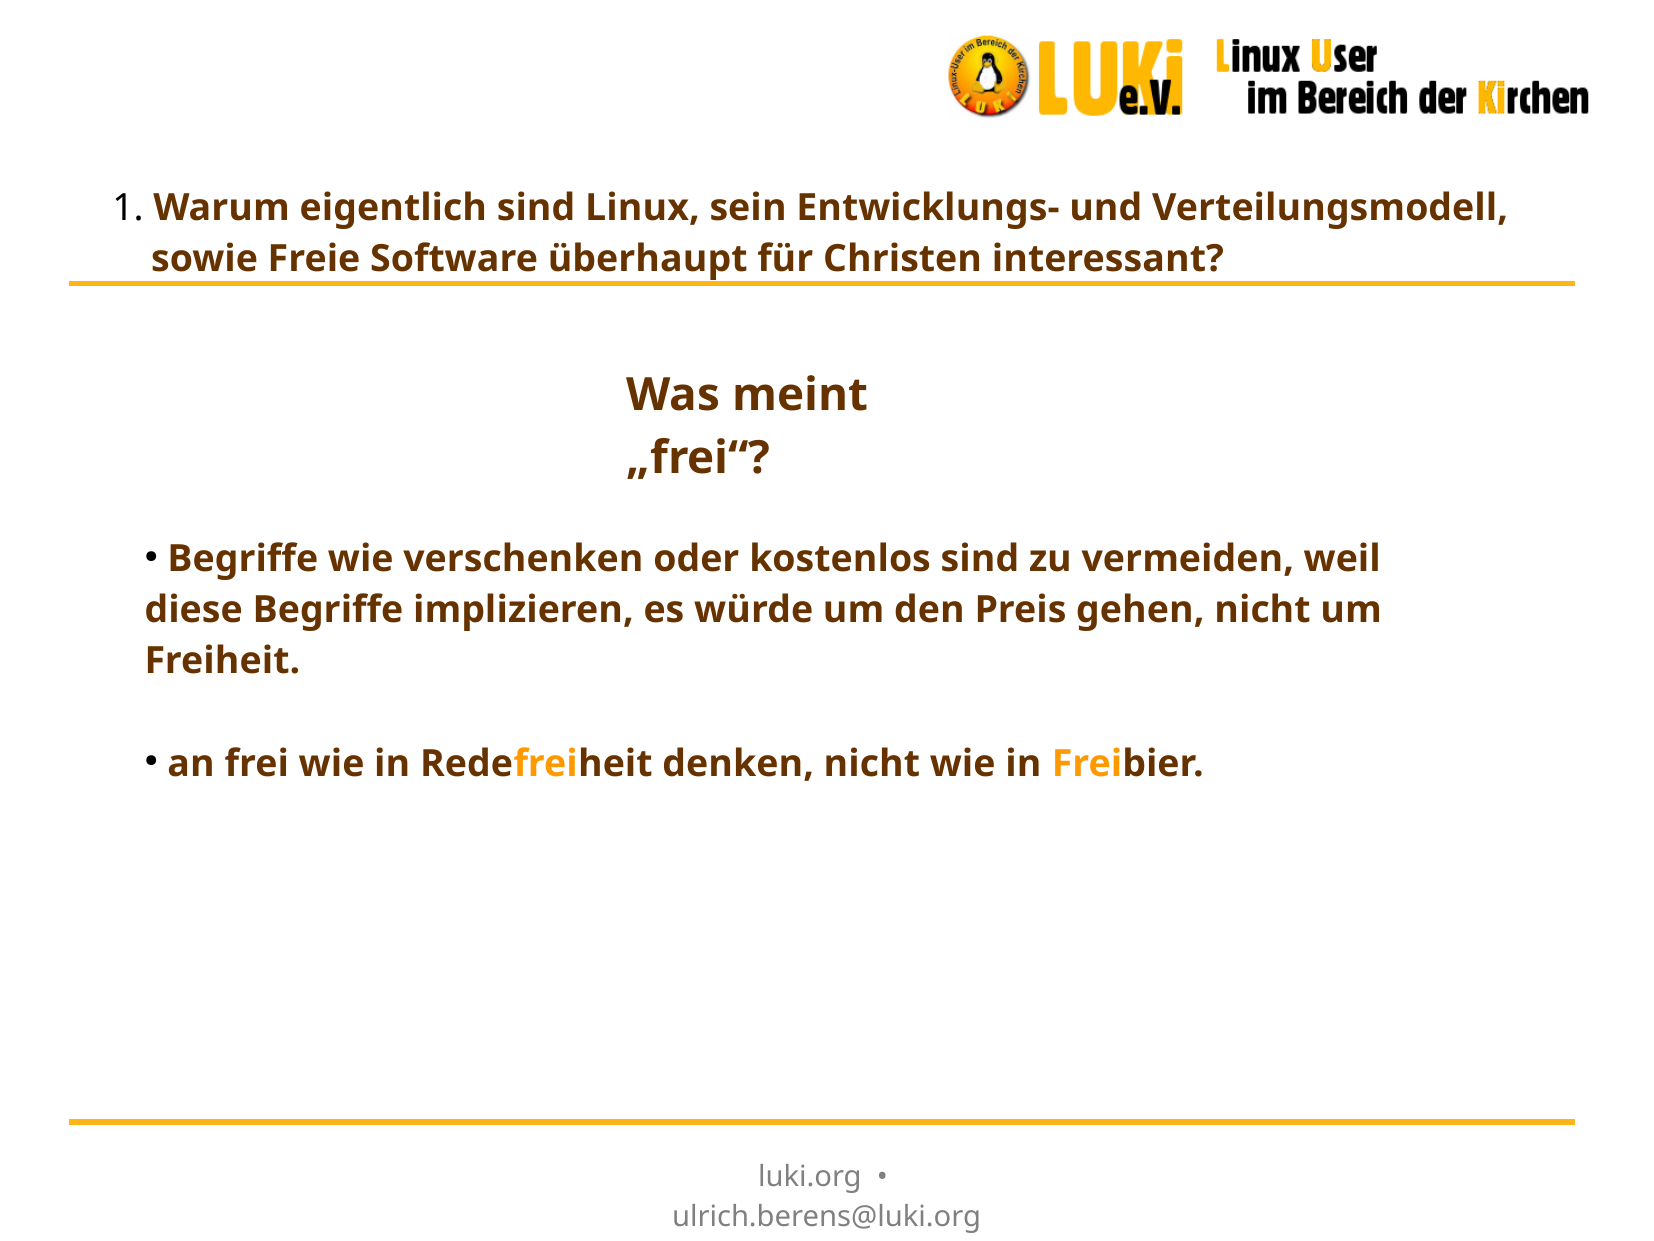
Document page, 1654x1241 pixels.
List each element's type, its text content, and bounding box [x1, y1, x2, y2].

text_box Begriffe wie verschenken oder kostenlos sind zu vermeiden, weil diese Begriffe implizieren, es würde um den Preis gehen, nicht um Freiheit. an frei wie in Redefreiheit denken, nicht wie in Freibier. [129, 524, 1489, 848]
picture [944, 29, 1595, 126]
text_box luki.org • ulrich.berens@luki.org [590, 1144, 1063, 1201]
text_box Was meint „frei“? [612, 354, 1034, 423]
text_box Warum eigentlich sind Linux, sein Entwicklungs- und Verteilungsmodell, sowie Freie Software überhaupt für Christen interessant? [88, 172, 1625, 276]
